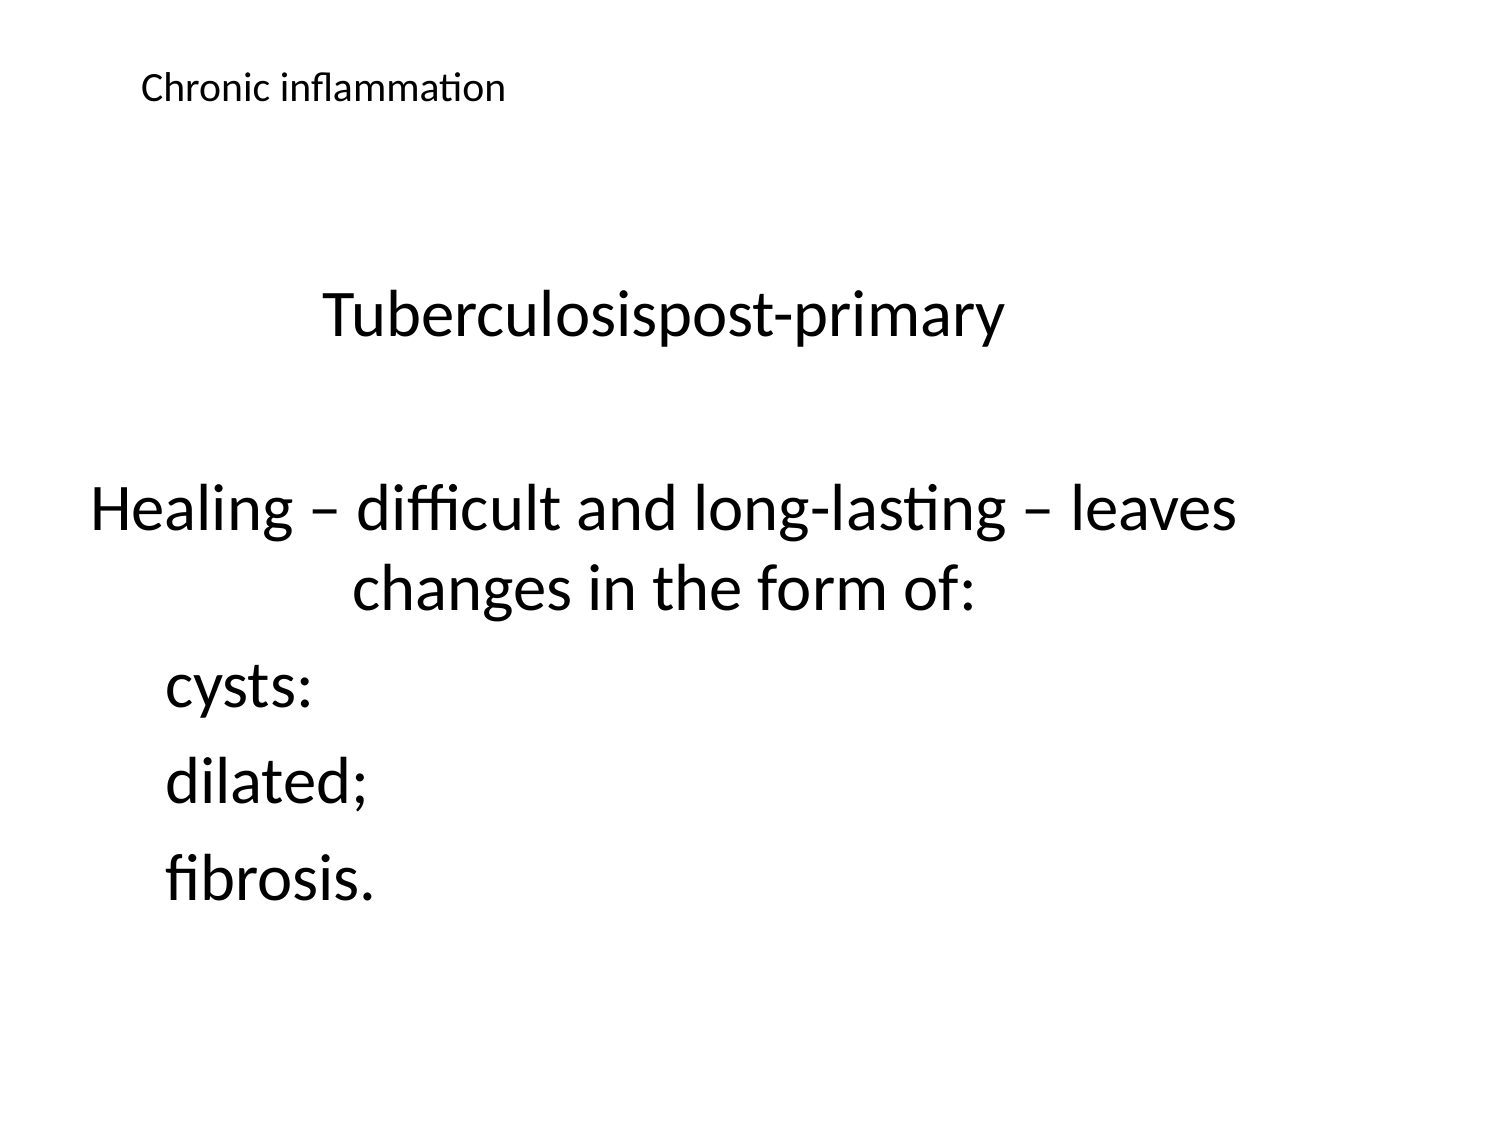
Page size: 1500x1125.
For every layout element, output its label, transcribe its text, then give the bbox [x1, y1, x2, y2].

title Chronic inflammation [75, 45, 573, 126]
list Tuberculosispost-primary Healing – difficult and long-lasting – leaves changes in the form of: cysts: dilated; fibrosis. [75, 262, 1426, 1005]
